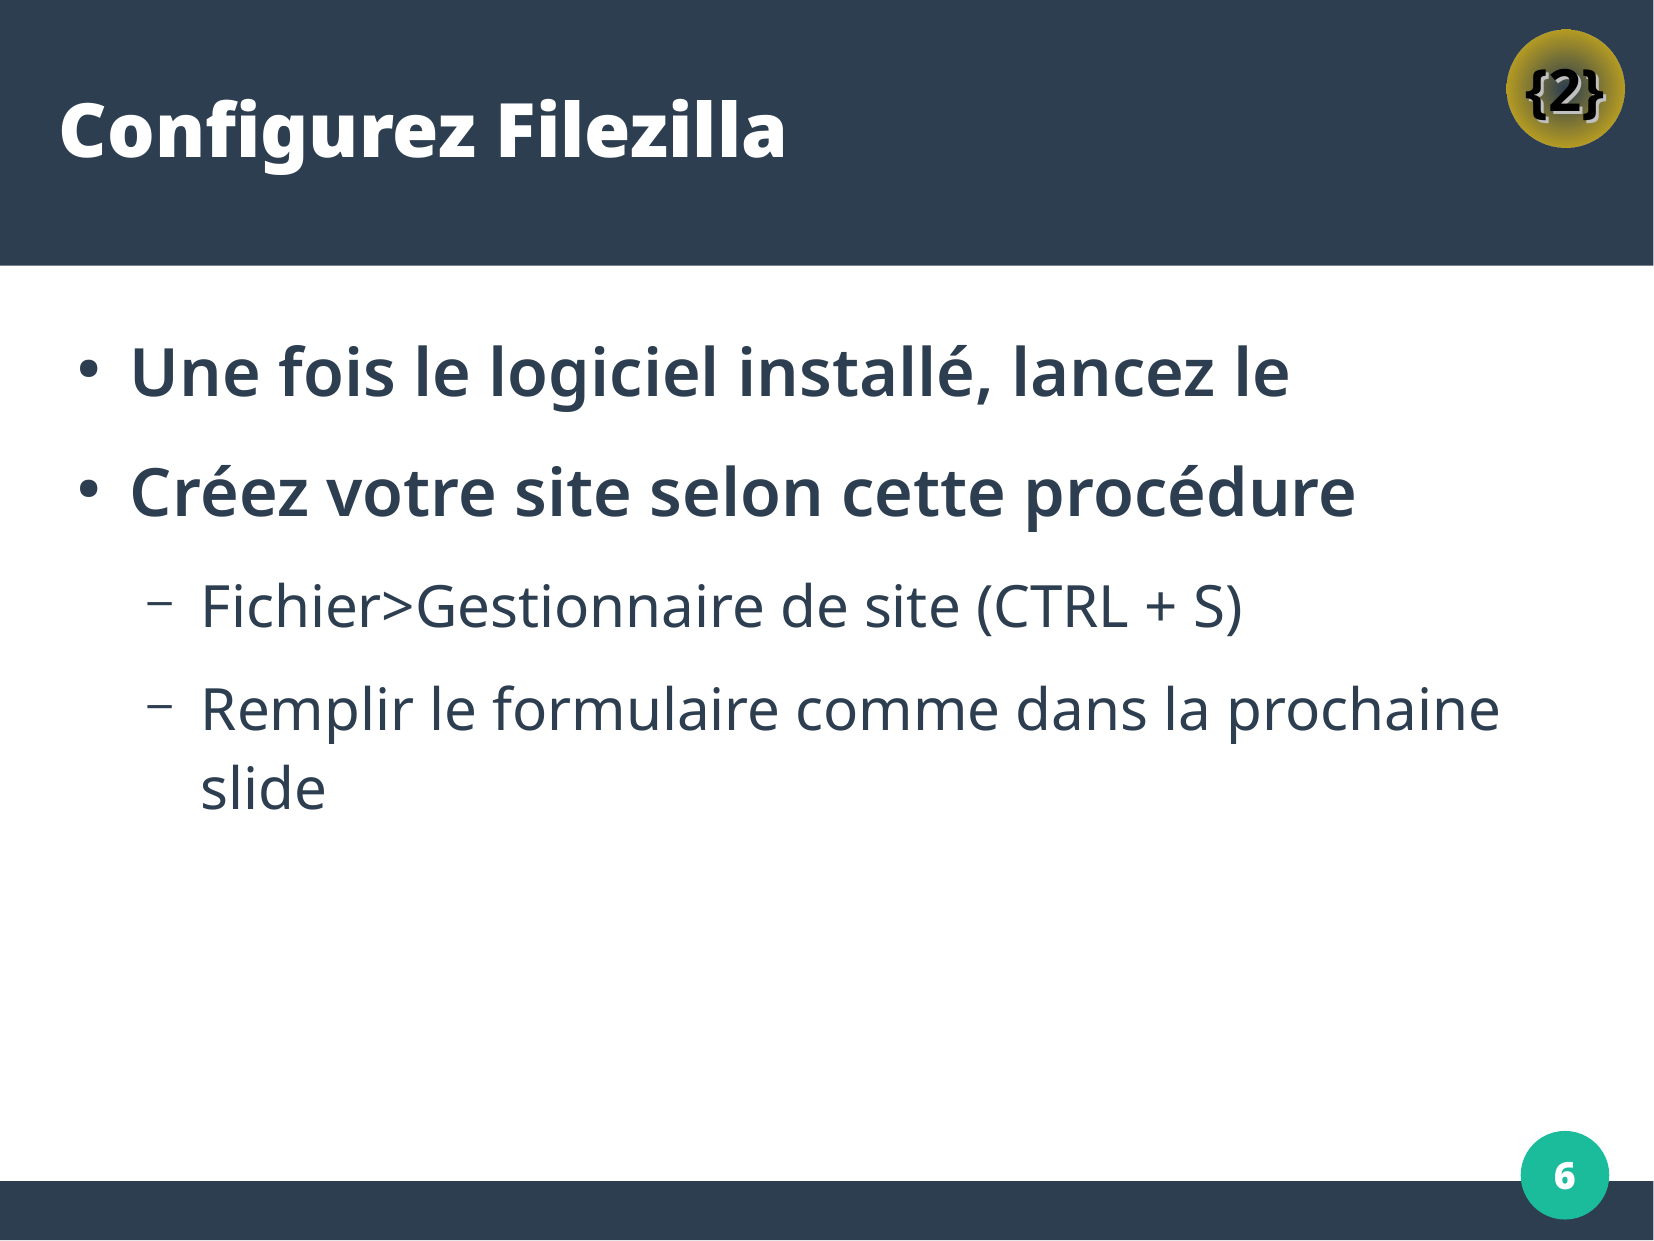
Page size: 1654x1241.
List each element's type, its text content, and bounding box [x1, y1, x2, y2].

list Une fois le logiciel installé, lancez le Créez votre site selon cette procédure Fichier>Gestionnaire de site (CTRL + S) Remplir le formulaire comme dans la prochaine slide [59, 324, 1595, 1152]
title Configurez Filezilla [59, 49, 1595, 207]
text_box {2} [1506, 29, 1625, 148]
